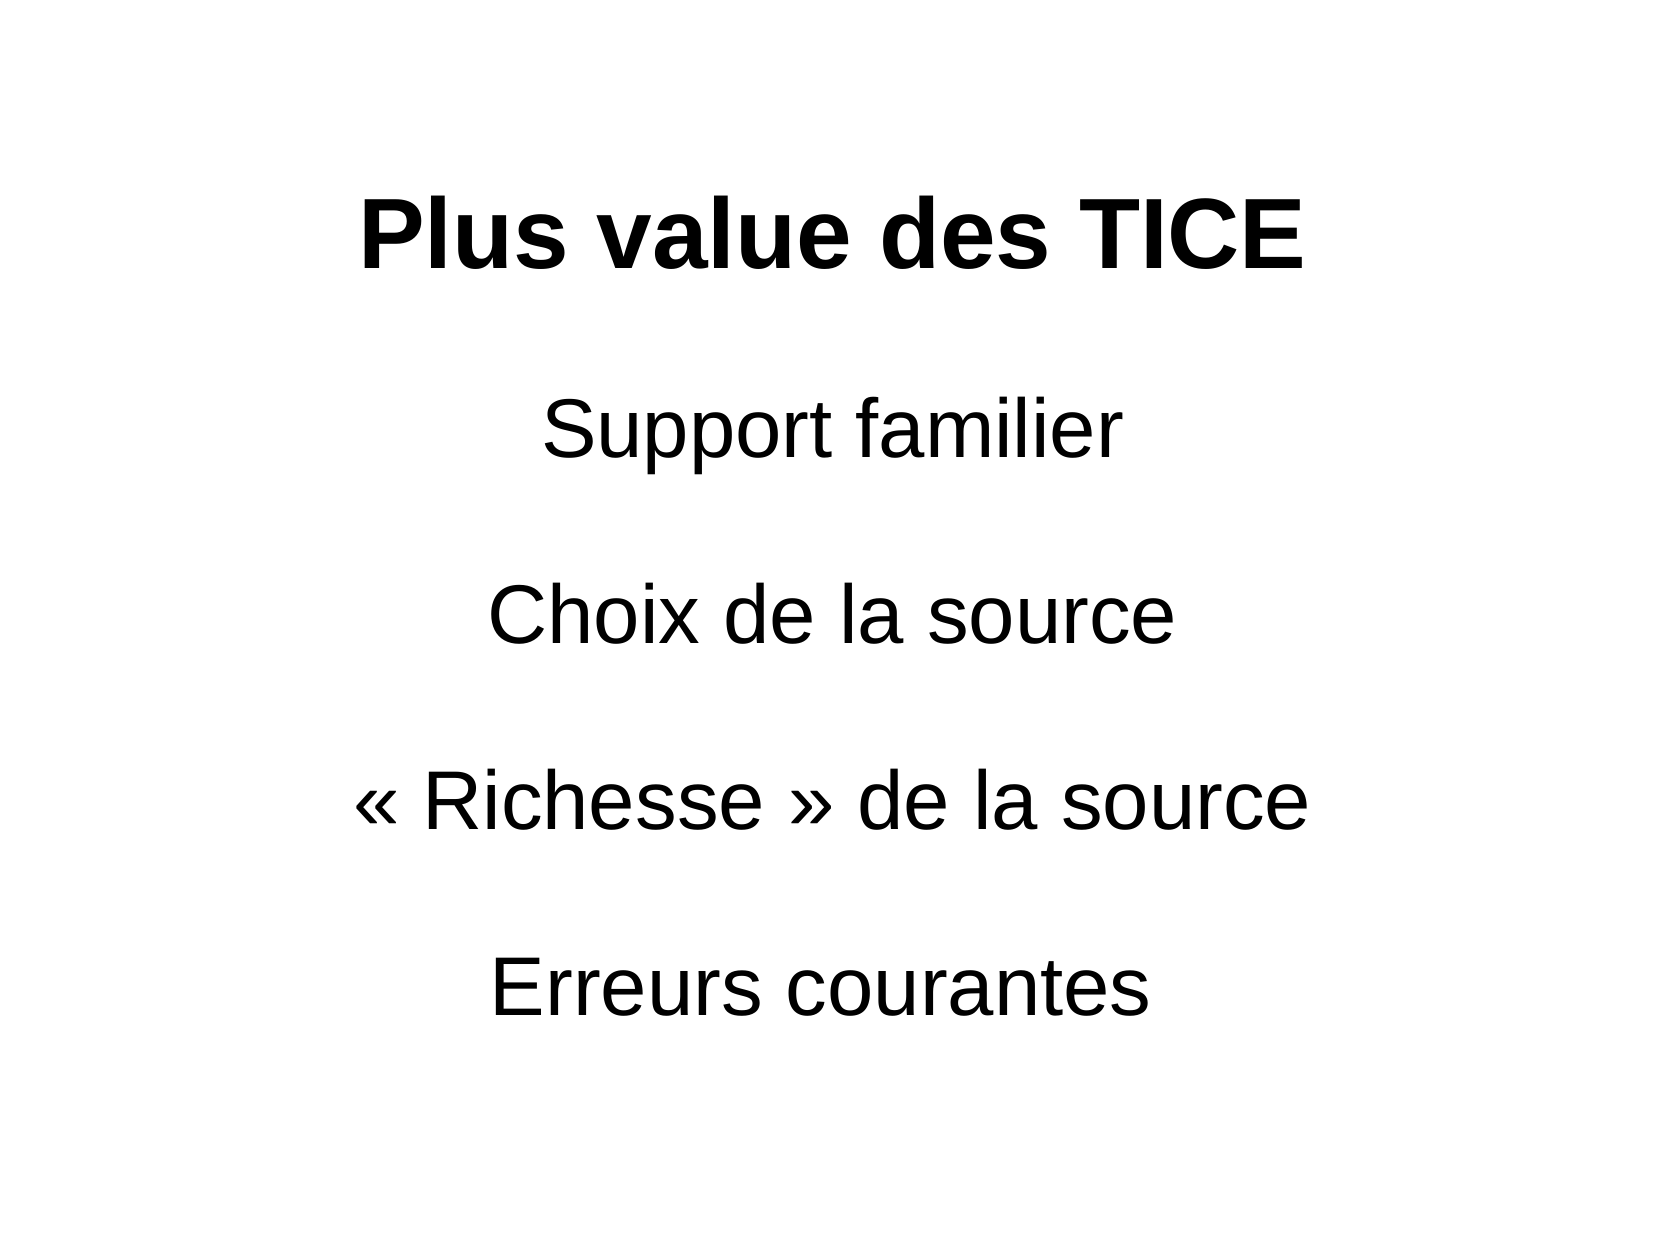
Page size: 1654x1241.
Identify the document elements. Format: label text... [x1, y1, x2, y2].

subtitle Plus value des TICE Support familier Choix de la source « Richesse » de la source Erreurs courantes [88, 177, 1577, 1034]
